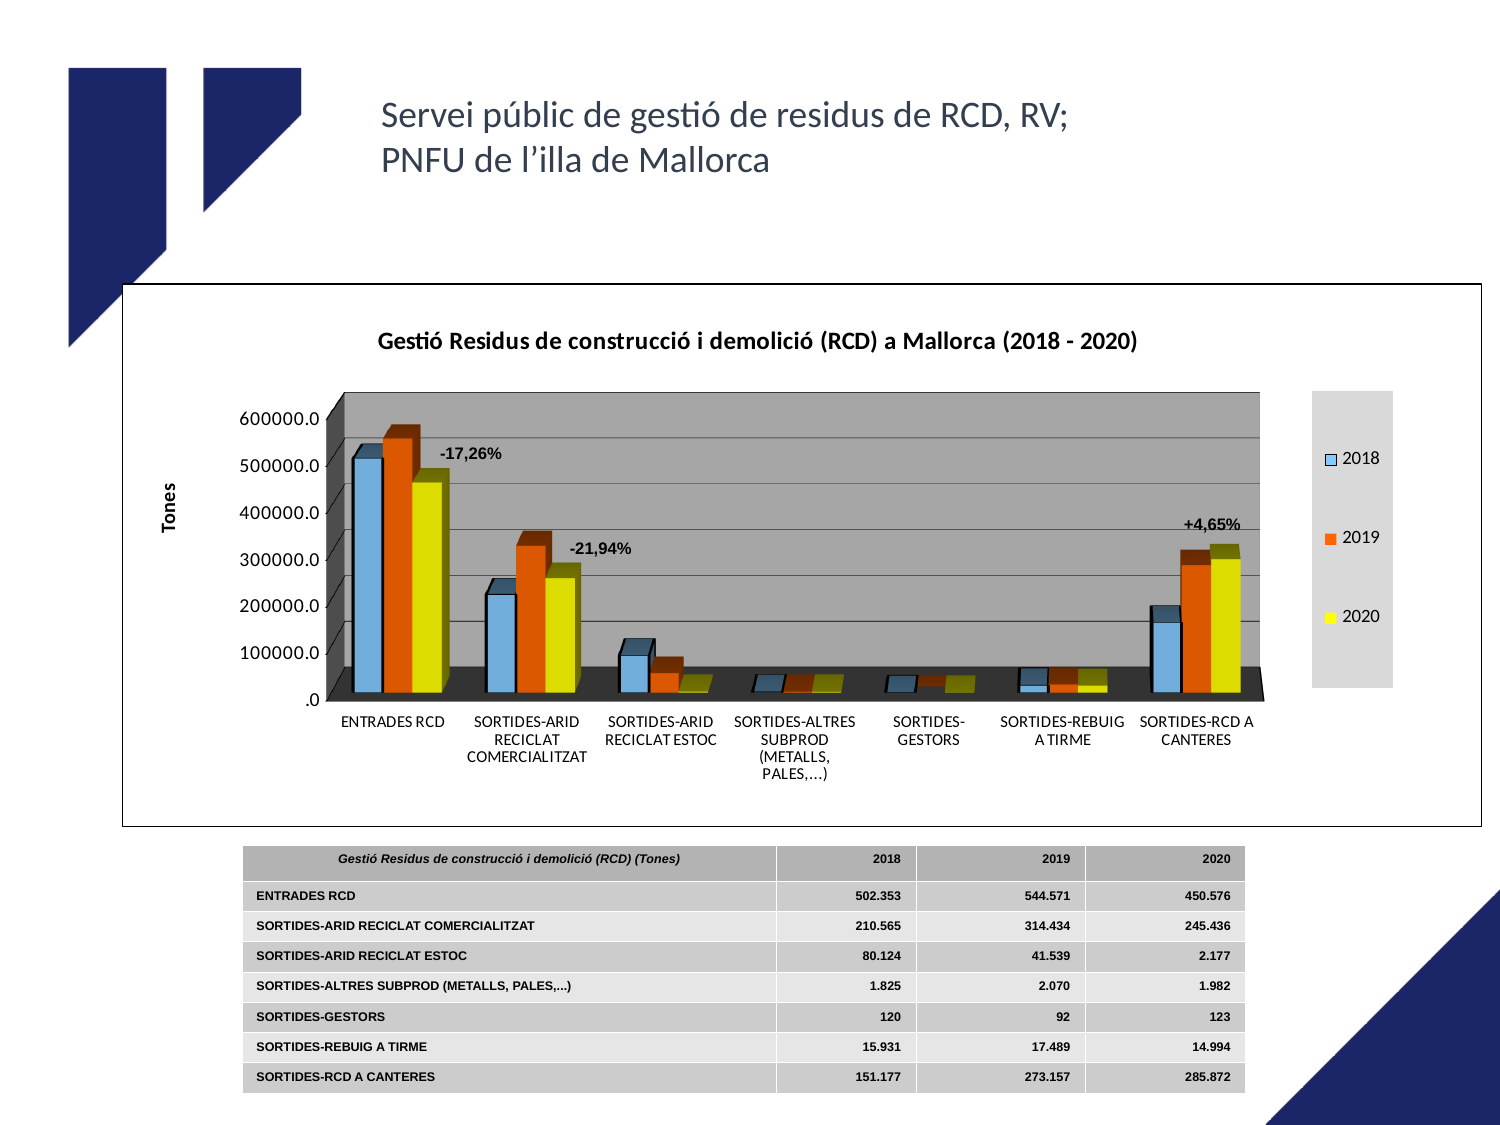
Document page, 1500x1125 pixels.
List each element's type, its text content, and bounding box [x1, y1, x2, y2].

table_cell 544.571 [917, 882, 1085, 911]
table_cell 151.177 [777, 1063, 916, 1093]
table_cell 17.489 [917, 1033, 1085, 1062]
table_cell 285.872 [1086, 1063, 1245, 1093]
table_cell SORTIDES-GESTORS [243, 1003, 776, 1032]
table_cell 80.124 [777, 942, 916, 972]
table_cell SORTIDES-ARID RECICLAT COMERCIALITZAT [243, 912, 776, 941]
table_header 2020 [1086, 846, 1245, 881]
table_cell SORTIDES-RCD A CANTERES [243, 1063, 776, 1093]
table_cell 502.353 [777, 882, 916, 911]
text_box +4,65% [1169, 507, 1264, 544]
table_cell SORTIDES-ALTRES SUBPROD (METALLS, PALES,...) [243, 973, 776, 1002]
table_cell 120 [777, 1003, 916, 1032]
table_cell 15.931 [777, 1033, 916, 1062]
table_header 2019 [917, 846, 1085, 881]
title Servei públic de gestió de residus de RCD, RV; PNFU de l’illa de Mallorca [366, 82, 1099, 213]
table_cell 1.982 [1086, 973, 1245, 1002]
table_cell 123 [1086, 1003, 1245, 1032]
picture [0, 0, 1500, 1125]
text_box -21,94% [555, 531, 650, 567]
table_cell 273.157 [917, 1063, 1085, 1093]
table_cell 2.070 [917, 973, 1085, 1002]
table_cell 2.177 [1086, 942, 1245, 972]
table_cell 14.994 [1086, 1033, 1245, 1062]
table_cell 314.434 [917, 912, 1085, 941]
table_cell 450.576 [1086, 882, 1245, 911]
table_header Gestió Residus de construcció i demolició (RCD) (Tones) [243, 846, 776, 881]
table_cell 245.436 [1086, 912, 1245, 941]
table_cell 92 [917, 1003, 1085, 1032]
text_box -17,26% [425, 437, 520, 471]
table_cell ENTRADES RCD [243, 882, 776, 911]
table_cell 41.539 [917, 942, 1085, 972]
table_cell 1.825 [777, 973, 916, 1002]
table_header 2018 [777, 846, 916, 881]
table_cell SORTIDES-REBUIG A TIRME [243, 1033, 776, 1062]
table_cell 210.565 [777, 912, 916, 941]
chart [121, 283, 1483, 827]
table_cell SORTIDES-ARID RECICLAT ESTOC [243, 942, 776, 972]
